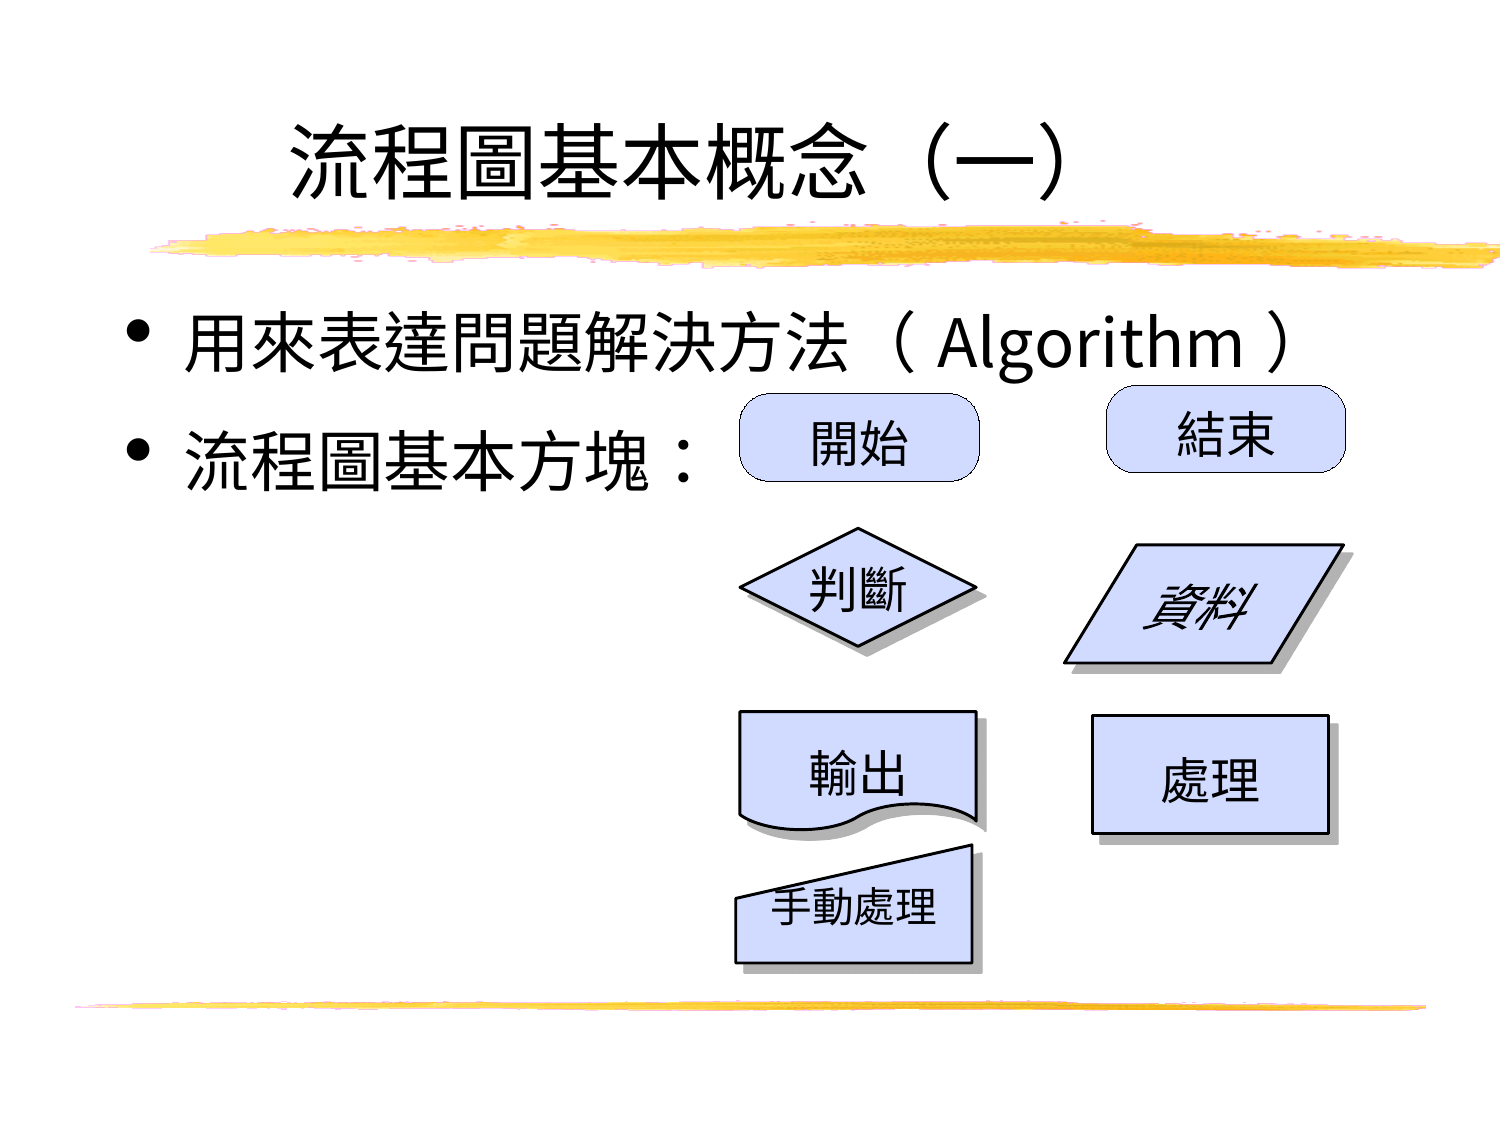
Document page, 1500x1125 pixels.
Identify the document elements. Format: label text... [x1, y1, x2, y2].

text_box 開始 [739, 393, 980, 482]
text_box 判斷 [739, 528, 977, 647]
title 流程圖基本概念（一） [66, 37, 1342, 225]
picture [150, 215, 1500, 279]
text_box 輸出 [739, 711, 977, 830]
text_box 處理 [1092, 715, 1329, 834]
text_box 手動處理 [735, 844, 972, 964]
text_box 資料 [1064, 544, 1344, 664]
list 用來表達問題解決方法（Algorithm） 流程圖基本方塊： [112, 275, 1388, 472]
text_box 結束 [1106, 385, 1346, 473]
picture [75, 999, 1426, 1013]
